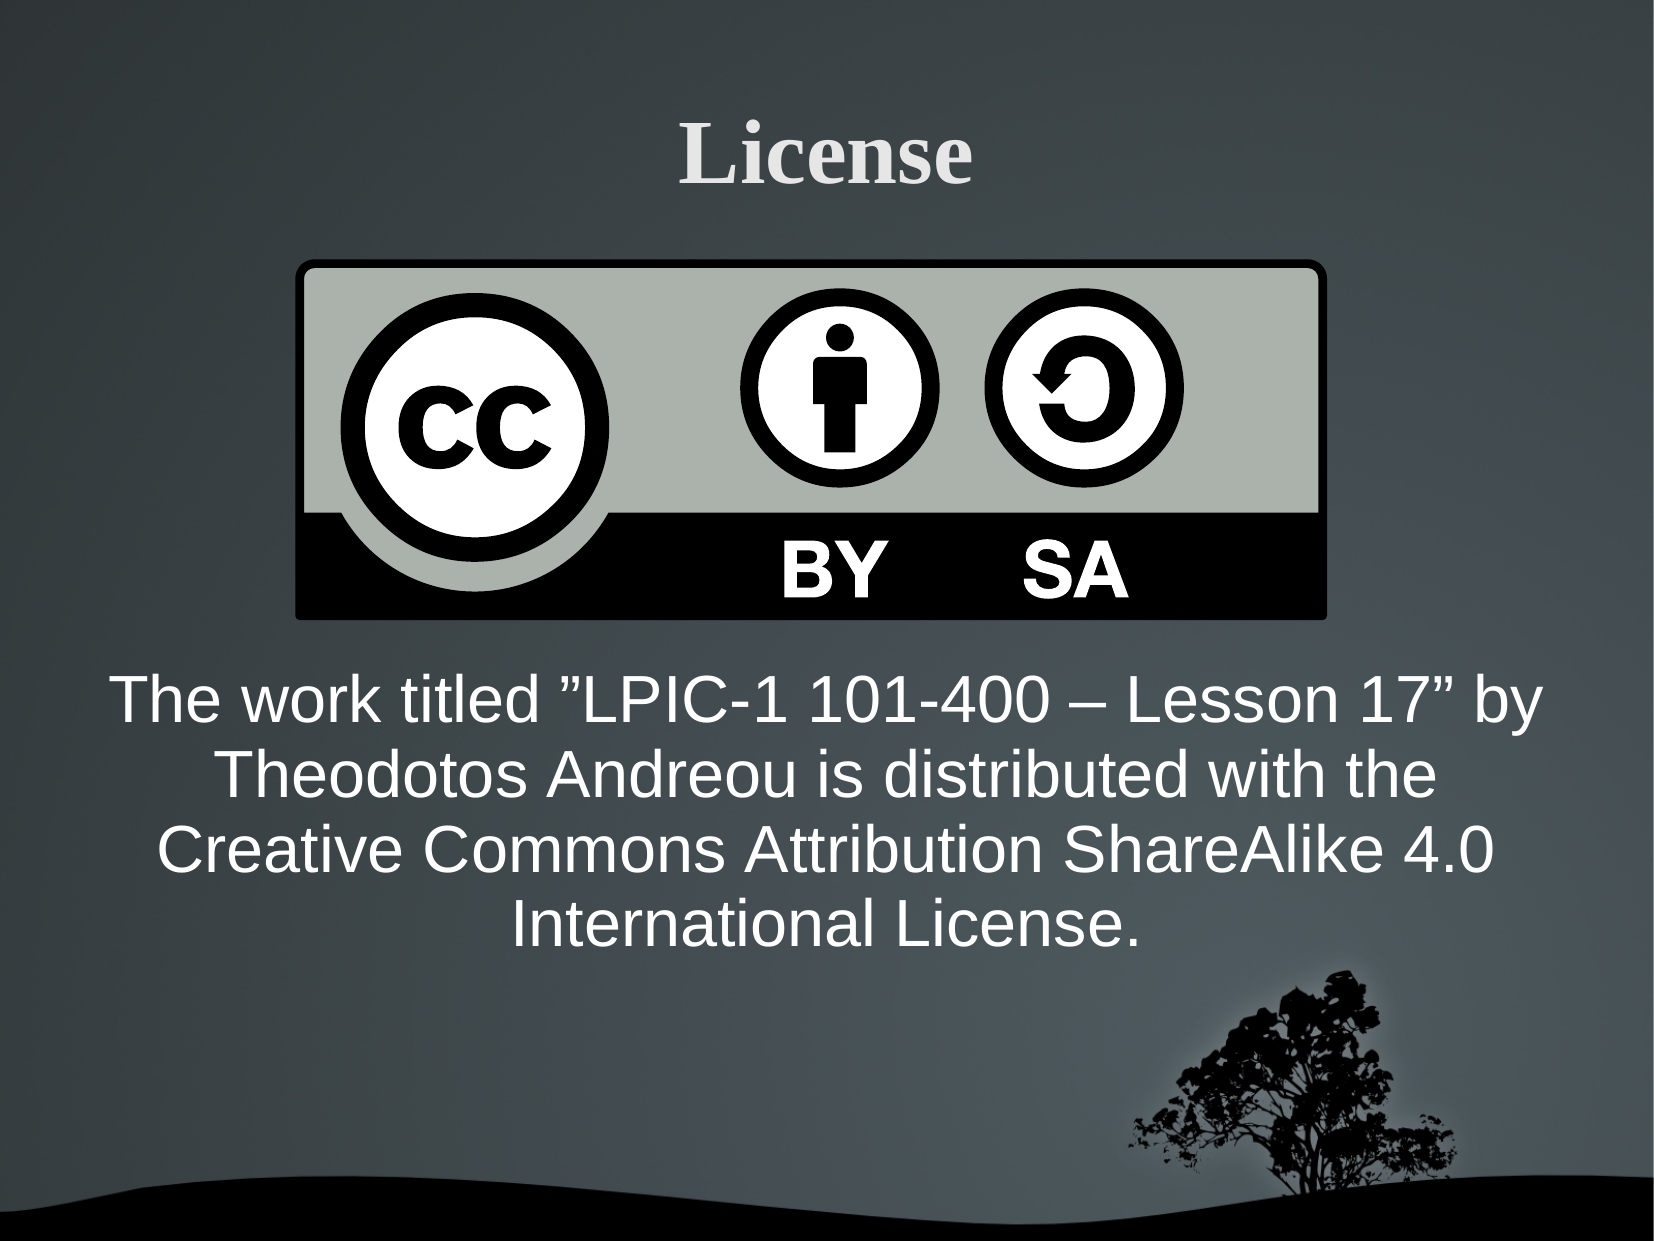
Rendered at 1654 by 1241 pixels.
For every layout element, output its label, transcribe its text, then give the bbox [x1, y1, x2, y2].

picture [0, 0, 1654, 1241]
title License [82, 49, 1571, 257]
subtitle The work titled ”LPIC-1 101-400 – Lesson 17” by Theodotos Andreou is distributed with the Creative Commons Attribution ShareAlike 4.0 International License. [82, 290, 1571, 1109]
